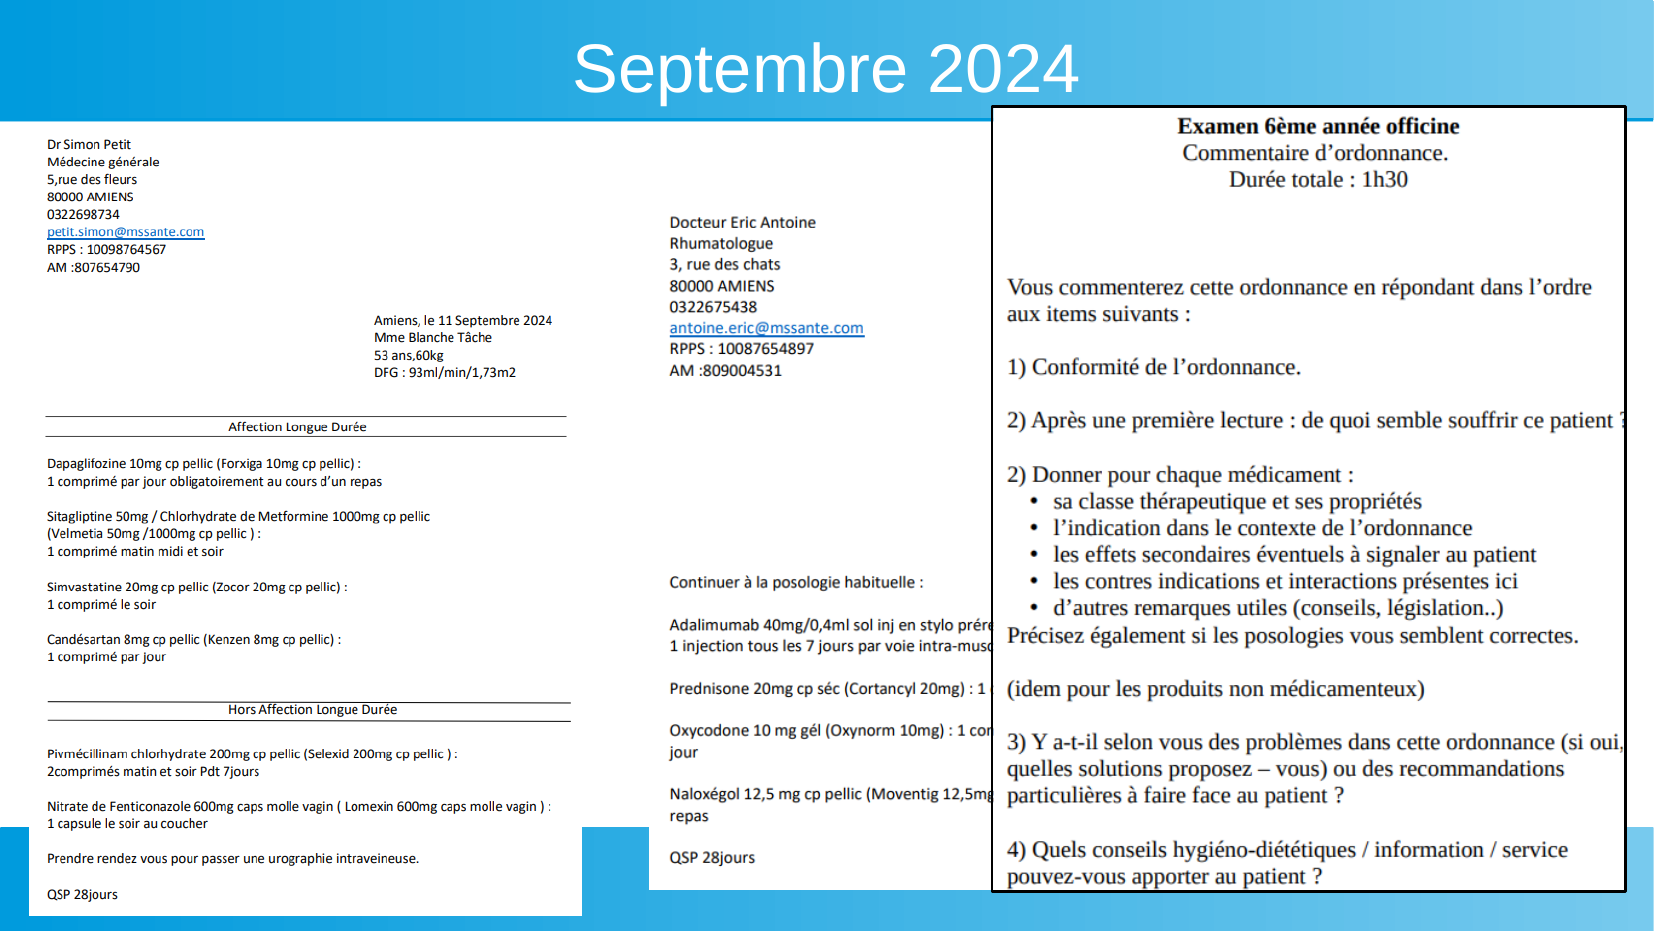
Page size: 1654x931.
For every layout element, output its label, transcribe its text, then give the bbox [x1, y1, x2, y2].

picture [29, 132, 582, 916]
picture [649, 207, 991, 890]
picture [993, 107, 1625, 890]
title Septembre 2024 [59, 29, 1595, 108]
